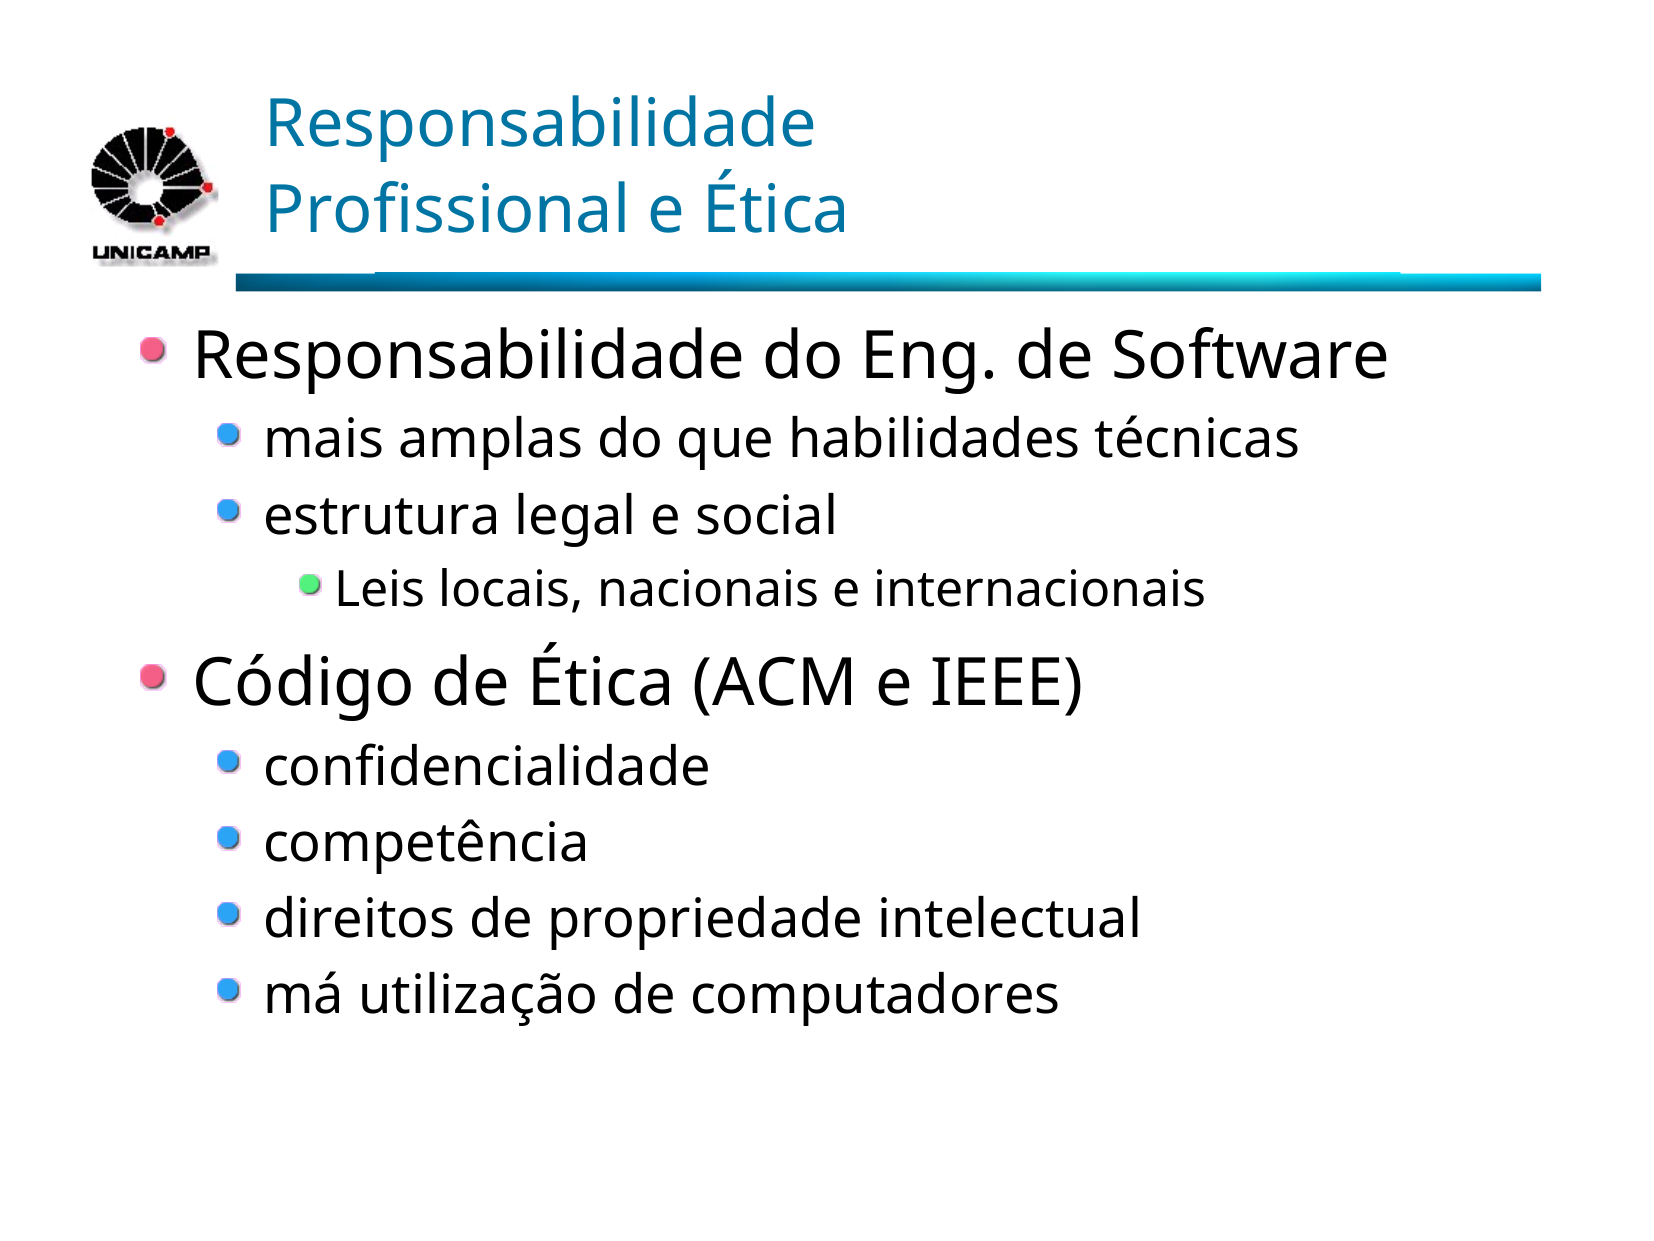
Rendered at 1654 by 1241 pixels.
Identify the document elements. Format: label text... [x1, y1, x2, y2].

picture [125, 272, 1654, 295]
title Responsabilidade Profissional e Ética [264, 42, 1534, 250]
picture [216, 977, 242, 1004]
list Responsabilidade do Eng. de Software mais amplas do que habilidades técnicas estrutura legal e social Leis locais, nacionais e internacionais Código de Ética (ACM e IEEE) confidencialidade competência direitos de propriedade intelectual má utilização de computadores [121, 309, 1534, 957]
